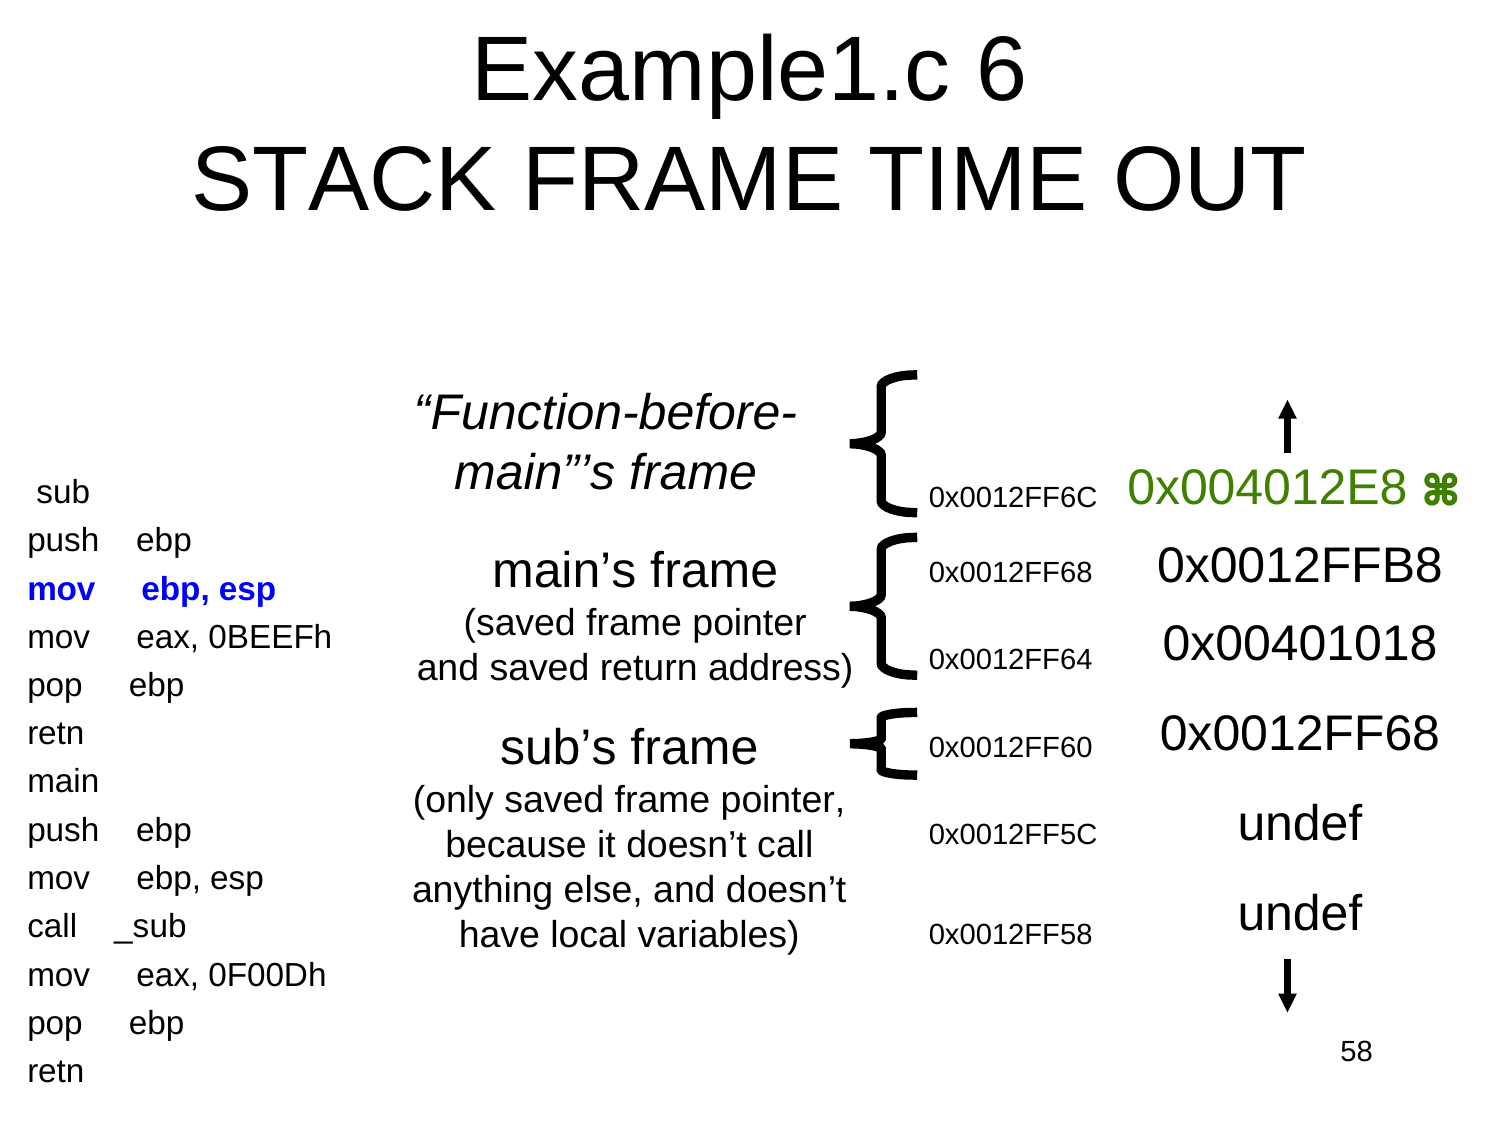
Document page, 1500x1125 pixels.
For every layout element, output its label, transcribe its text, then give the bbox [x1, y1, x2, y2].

table_cell 0x0012FF68 [1112, 692, 1487, 783]
table_cell 0x00401018 [1112, 603, 1487, 692]
text_box <number> [1074, 1025, 1388, 1101]
text_box 0x0012FF60 [913, 720, 1108, 771]
table_header 0x004012E8  [1112, 447, 1487, 525]
text_box 0x0012FF5C [913, 807, 1113, 859]
text_box 0x0012FF68 [913, 545, 1108, 596]
text_box “Function-before- main”’s frame [398, 372, 813, 508]
text_box sub push ebp mov ebp, esp mov eax, 0BEEFh pop ebp retn main push ebp mov ebp, esp call _sub mov eax, 0F00Dh pop ebp retn [12, 462, 363, 1125]
text_box 0x0012FF6C [913, 470, 1113, 521]
title Example1.c 6 STACK FRAME TIME OUT [112, 1, 1388, 237]
text_box 0x0012FF58 [913, 907, 1108, 959]
text_box 0x0012FF64 [913, 632, 1108, 684]
table_cell undef [1112, 783, 1487, 872]
text_box main’s frame (saved frame pointer and saved return address) [402, 529, 869, 696]
table_header 0x0012FFB8 [1112, 525, 1487, 603]
table_cell undef [1112, 872, 1487, 962]
text_box sub’s frame (only saved frame pointer, because it doesn’t call anything else, and doesn’t have local variables) [397, 707, 862, 963]
